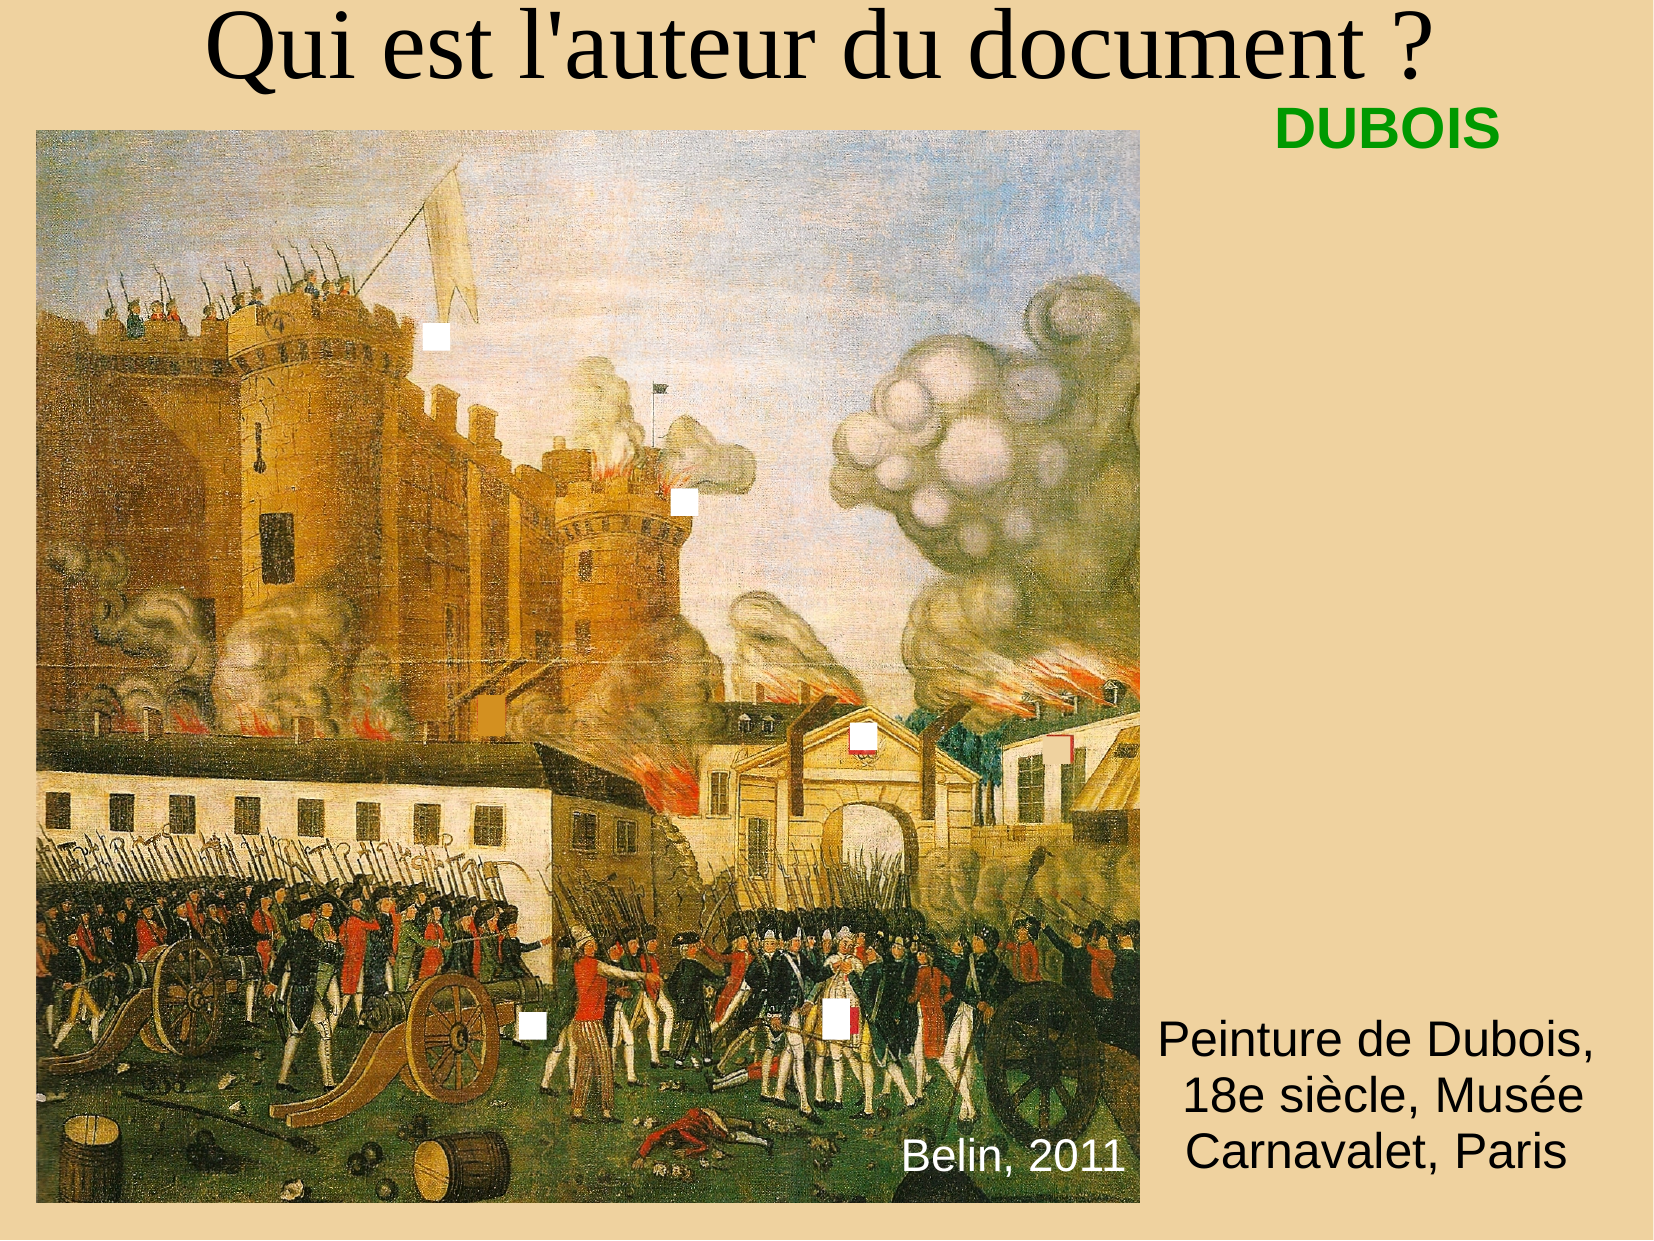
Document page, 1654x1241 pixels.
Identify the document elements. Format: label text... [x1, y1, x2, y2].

text_box [849, 722, 878, 751]
text_box Peinture de Dubois, 18e siècle, Musée Carnavalet, Paris [1142, 1003, 1625, 1219]
text_box [670, 488, 699, 516]
text_box [822, 998, 850, 1040]
text_box Belin, 2011 [885, 1122, 1152, 1188]
text_box [477, 695, 506, 737]
picture [36, 130, 1140, 1203]
text_box [422, 323, 451, 351]
title Qui est l'auteur du document ? [76, 0, 1565, 148]
text_box [1042, 736, 1071, 764]
text_box [519, 1012, 547, 1040]
text_box DUBOIS [1151, 88, 1625, 170]
